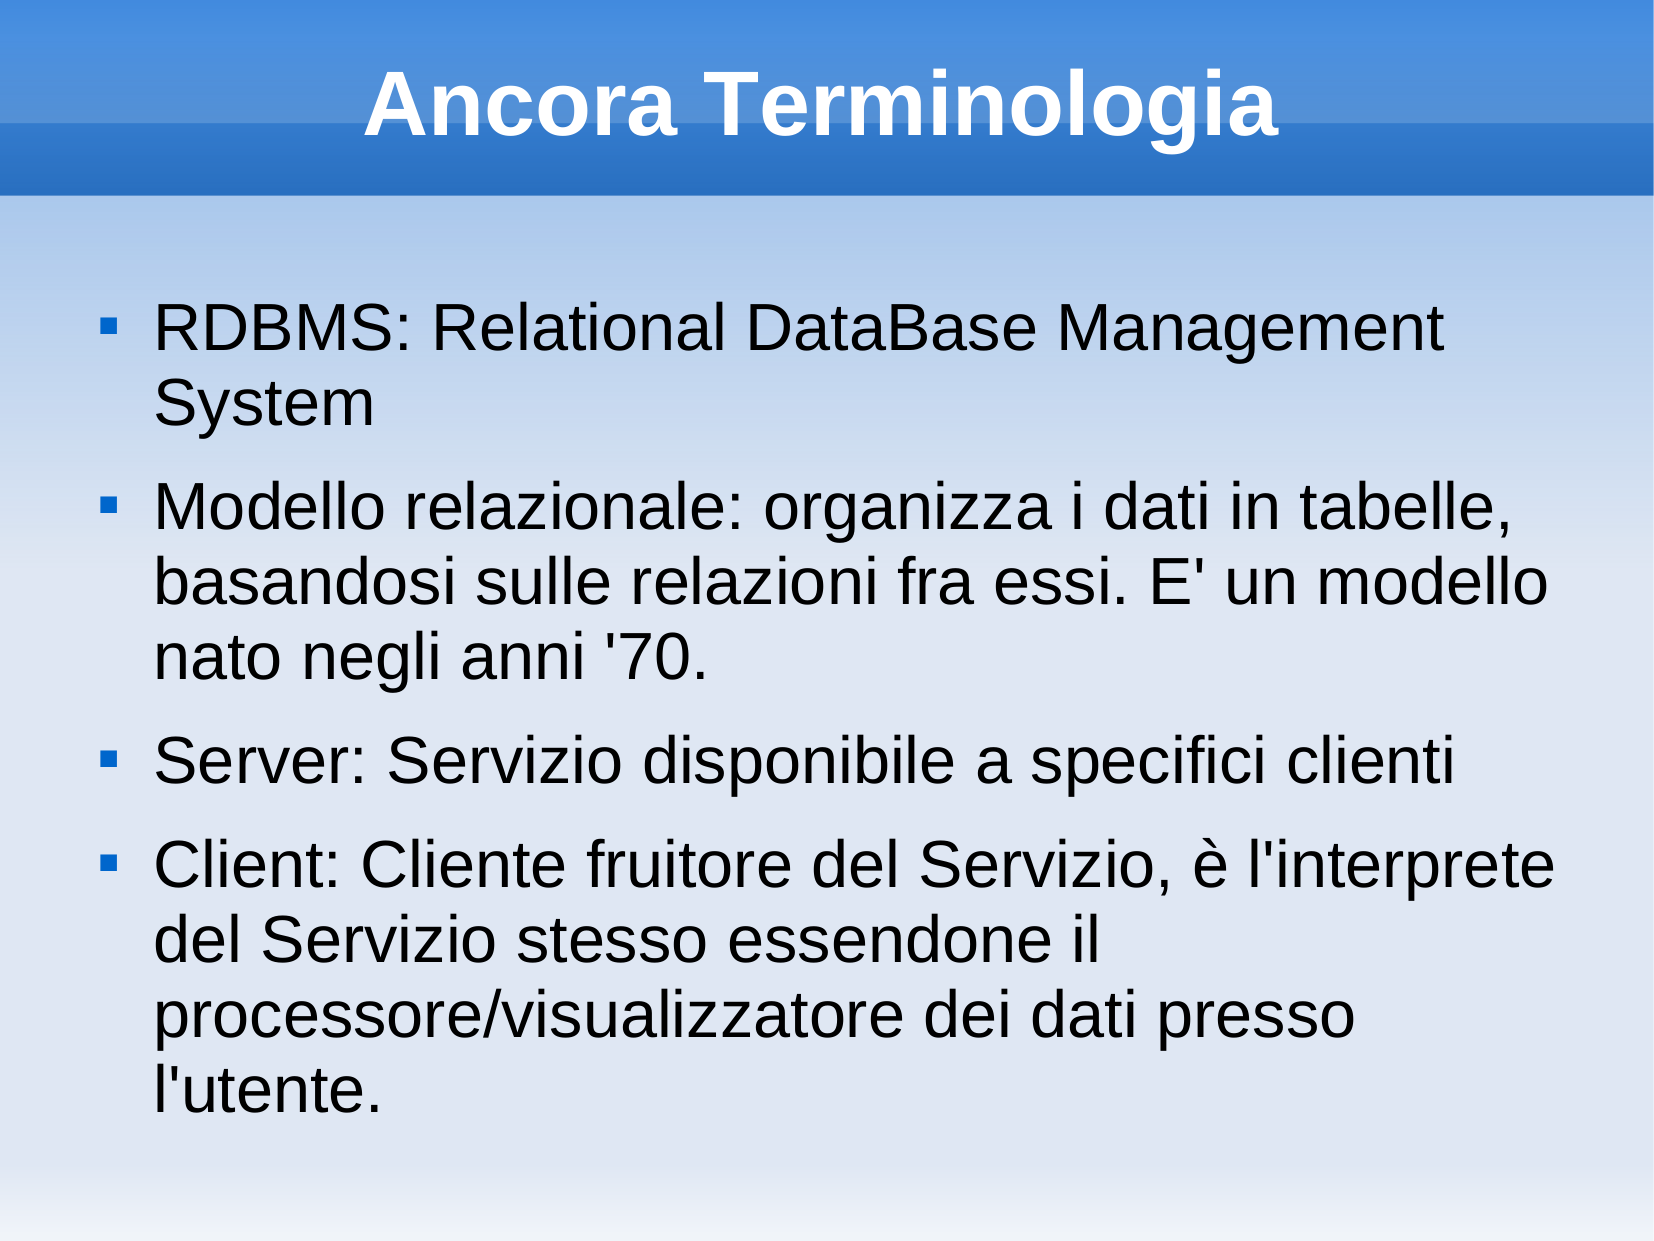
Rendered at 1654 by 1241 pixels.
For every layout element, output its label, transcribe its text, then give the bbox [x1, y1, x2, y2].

title Ancora Terminologia [76, 7, 1565, 200]
list RDBMS: Relational DataBase Management System Modello relazionale: organizza i dati in tabelle, basandosi sulle relazioni fra essi. E' un modello nato negli anni '70. Server: Servizio disponibile a specifici clienti Client: Cliente fruitore del Servizio, è l'interprete del Servizio stesso essendone il processore/visualizzatore dei dati presso l'utente. [82, 290, 1571, 1127]
picture [0, 0, 1654, 1241]
